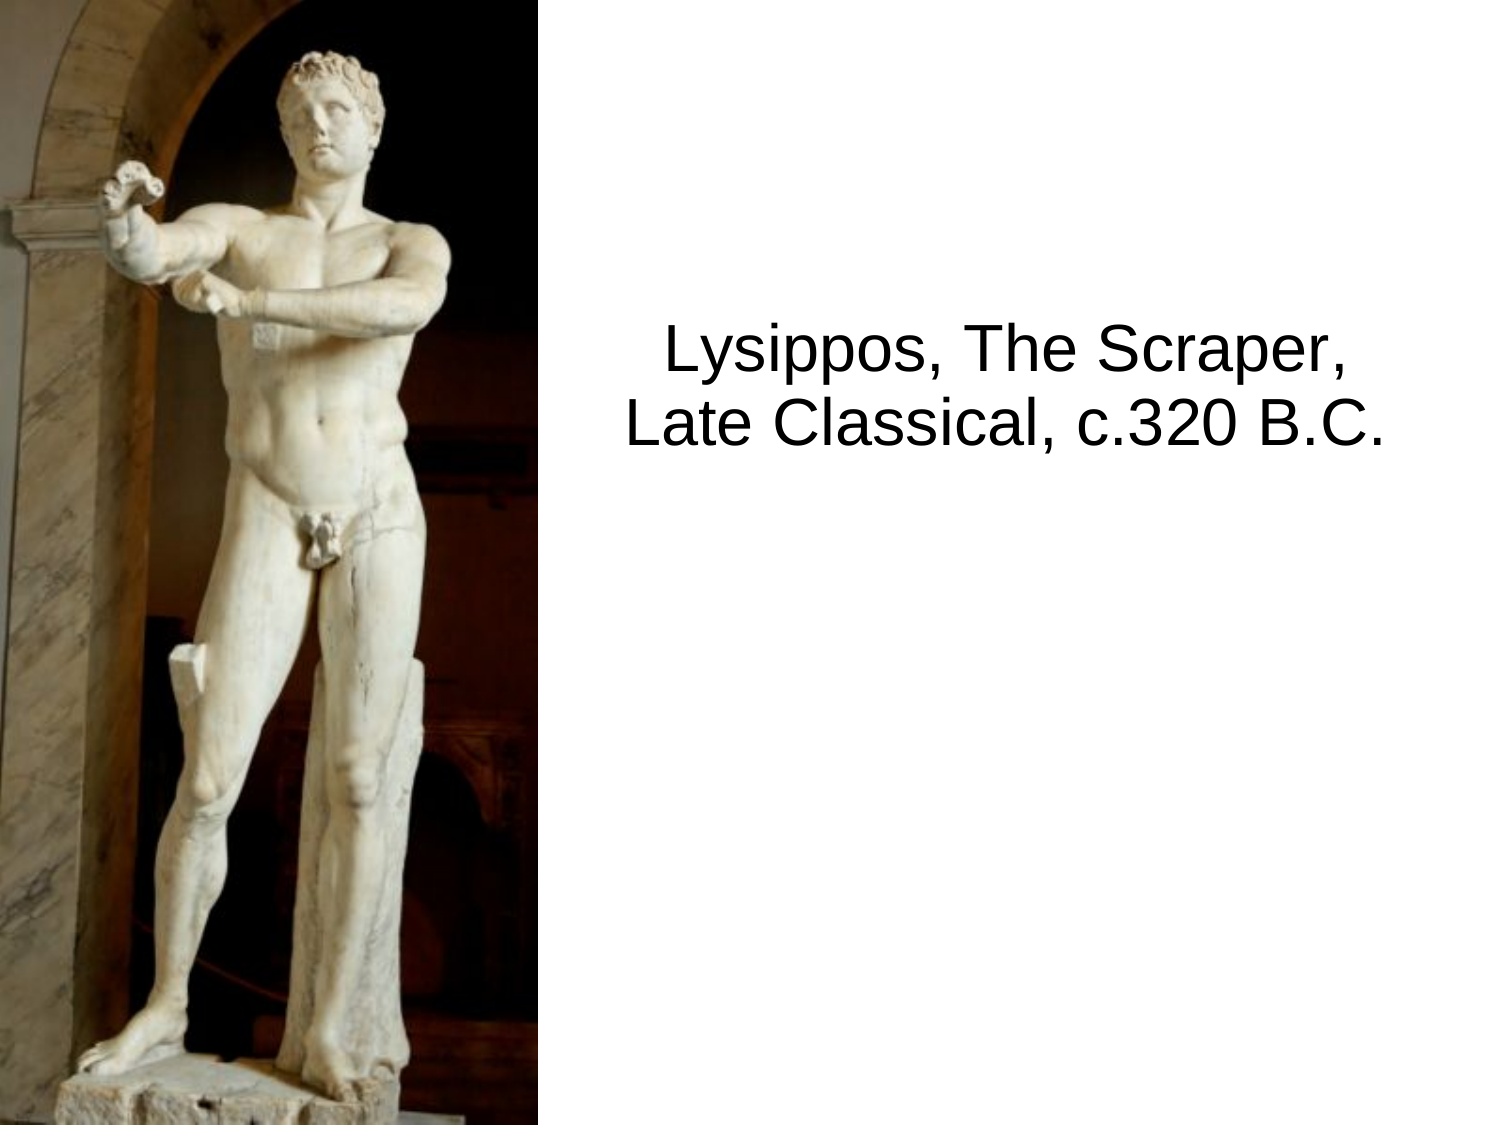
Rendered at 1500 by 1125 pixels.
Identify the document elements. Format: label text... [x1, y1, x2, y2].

picture [0, 0, 538, 1125]
title Lysippos, The Scraper, Late Classical, c.320 B.C. [587, 45, 1426, 726]
